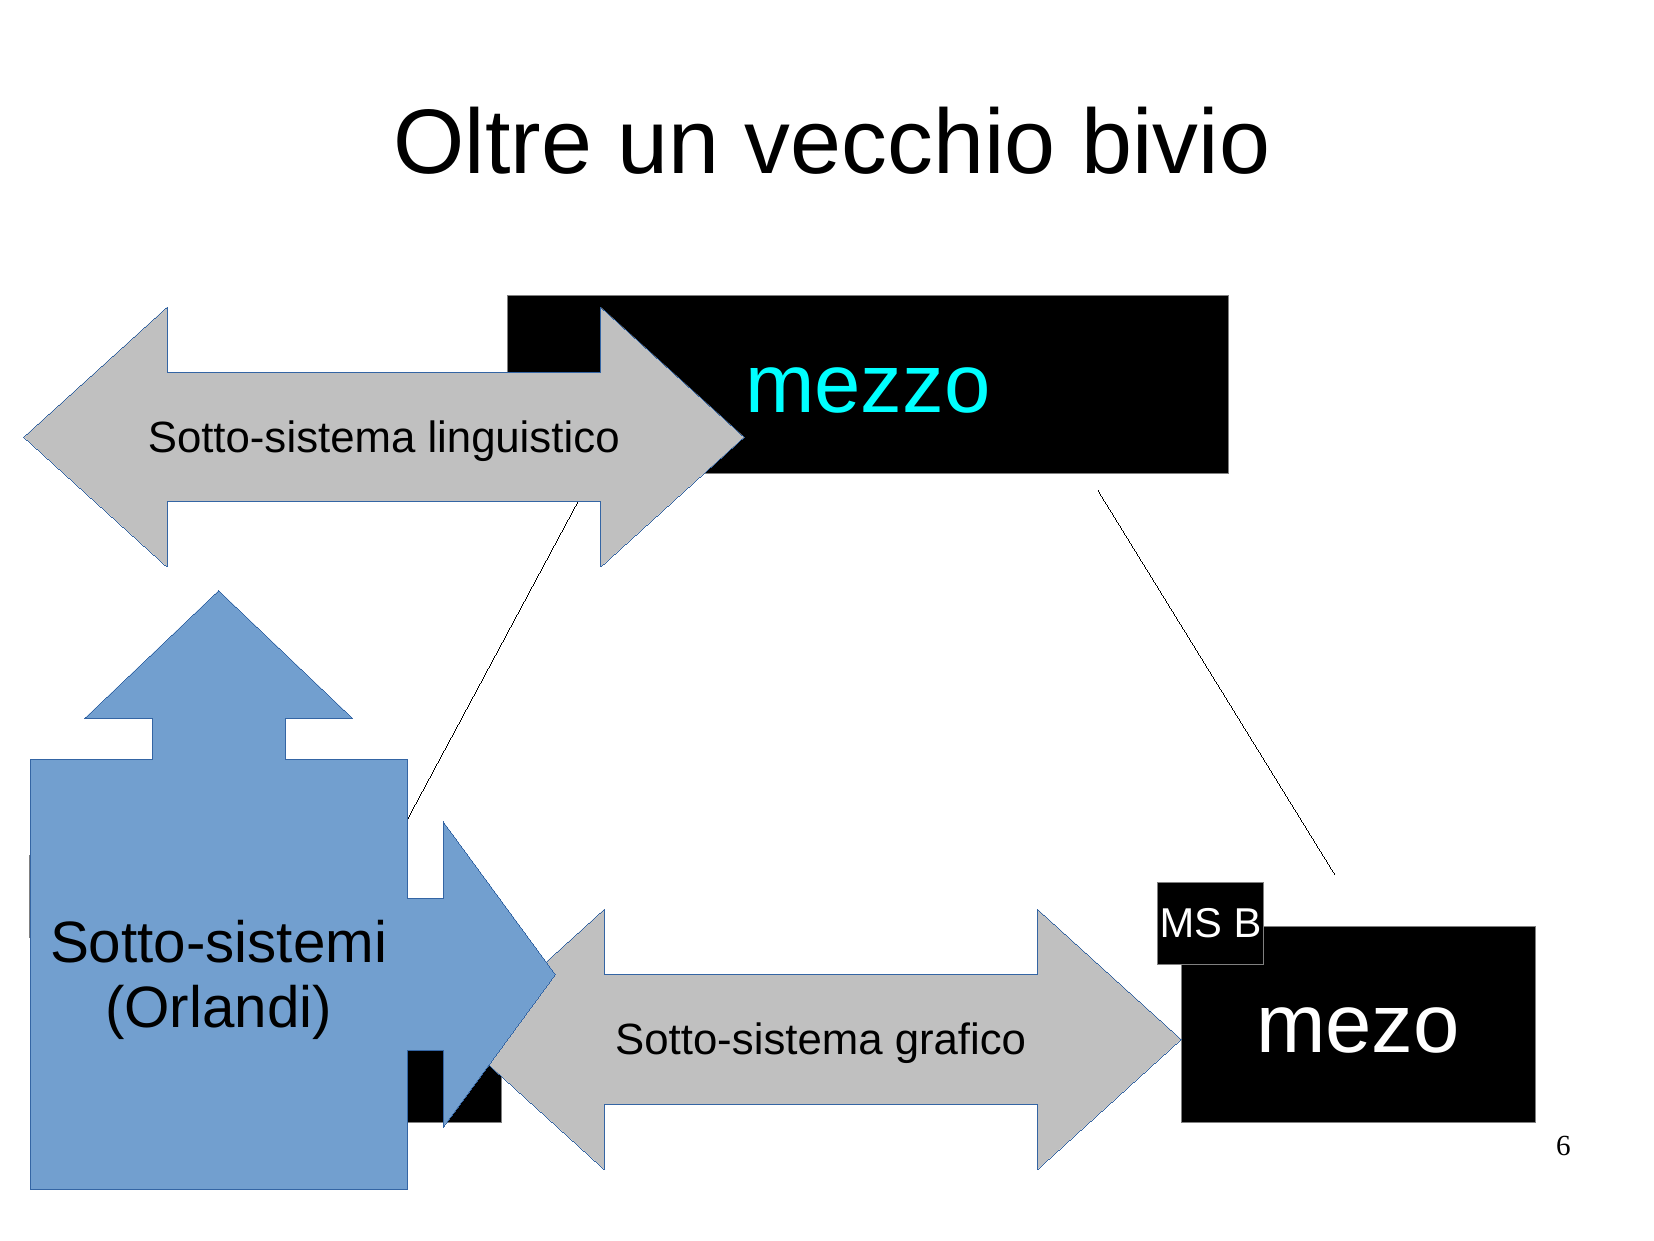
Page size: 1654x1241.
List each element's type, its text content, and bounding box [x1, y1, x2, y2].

text_box Meço [408, 1051, 443, 1123]
text_box Sotto-sistema linguistico [23, 307, 745, 567]
text_box mezo [1181, 926, 1536, 1123]
text_box MS B [1157, 882, 1264, 965]
text_box Sotto-sistemi (Orlandi) [30, 590, 556, 1190]
text_box Meço [448, 1066, 502, 1123]
text_box mezzo [507, 295, 1229, 474]
text_box Sotto-sistema grafico [489, 909, 1182, 1170]
title Oltre un vecchio bivio [129, 23, 1536, 260]
